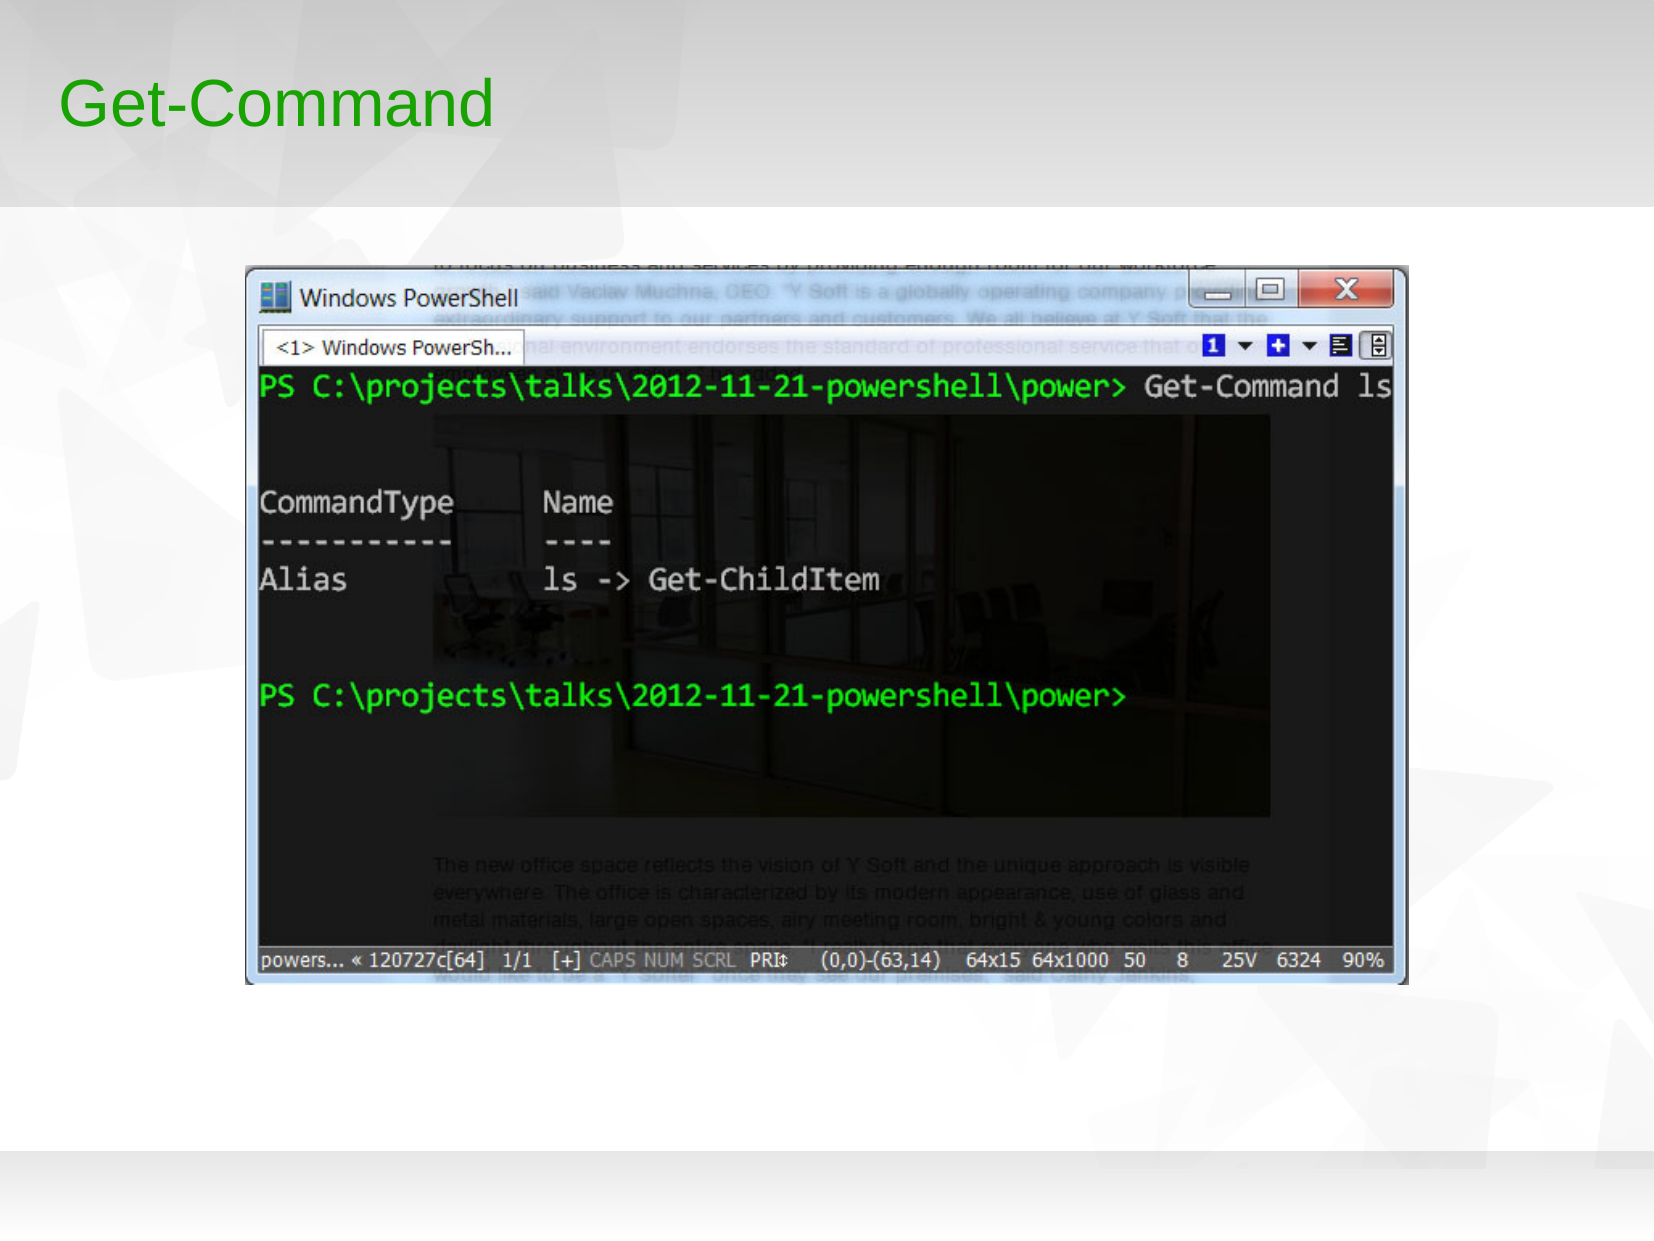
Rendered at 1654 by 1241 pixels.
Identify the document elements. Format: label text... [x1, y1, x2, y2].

picture [0, 0, 1654, 1169]
title Get-Command [59, 29, 1595, 178]
